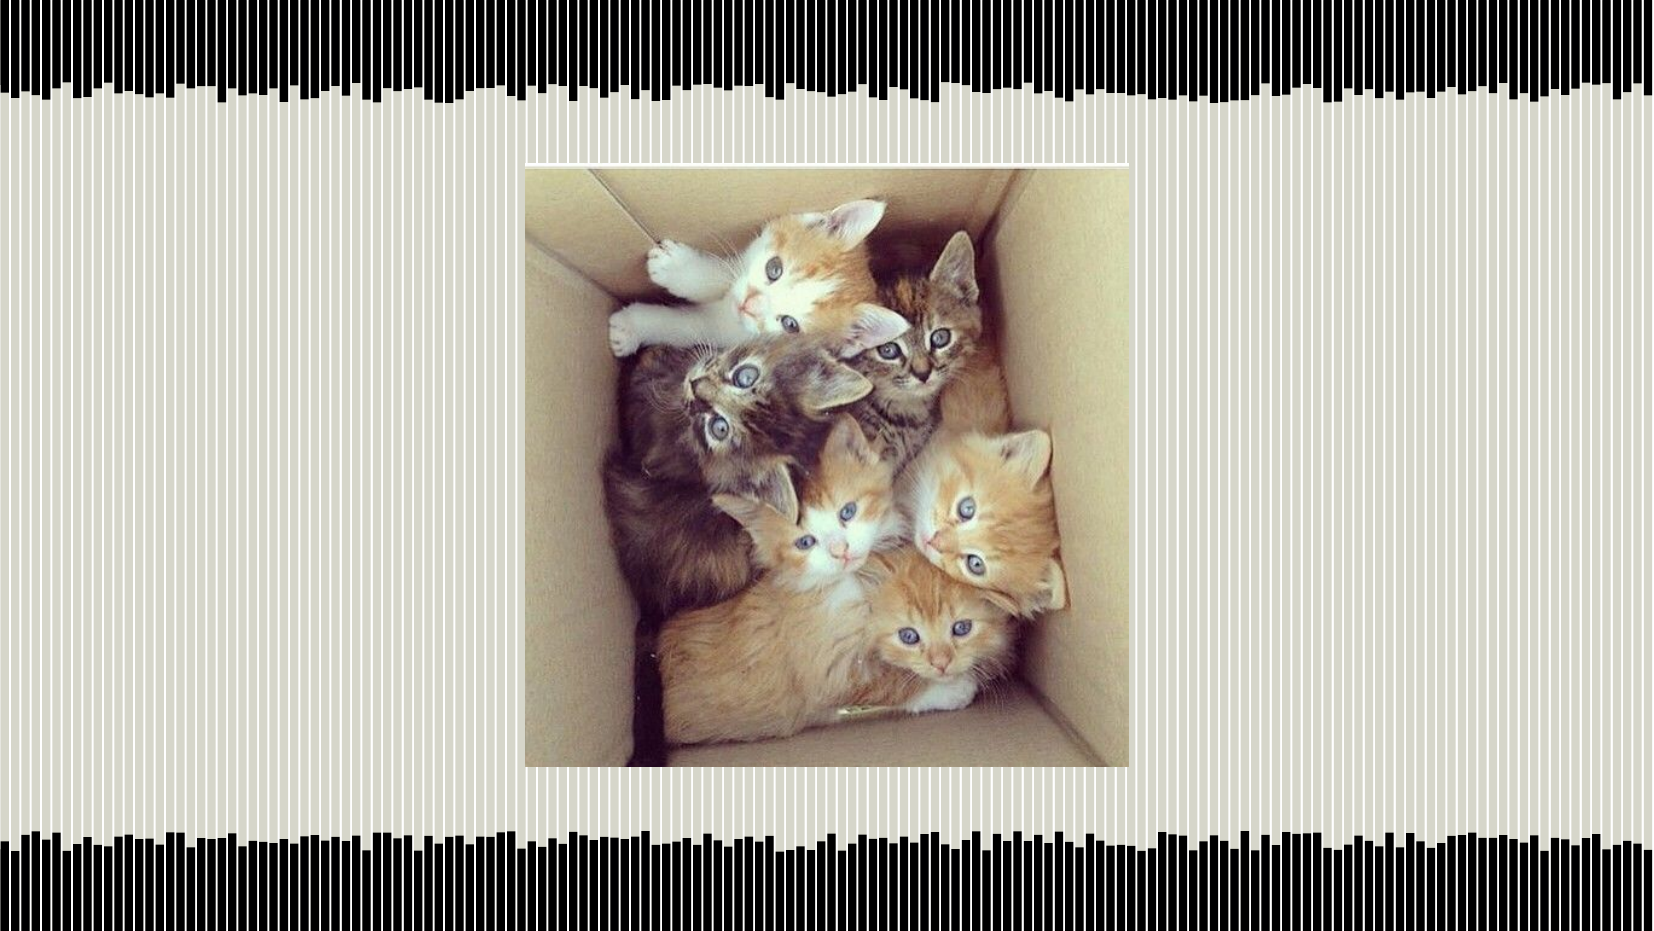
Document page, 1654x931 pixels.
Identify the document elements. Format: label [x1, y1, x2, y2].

picture [525, 163, 1129, 767]
